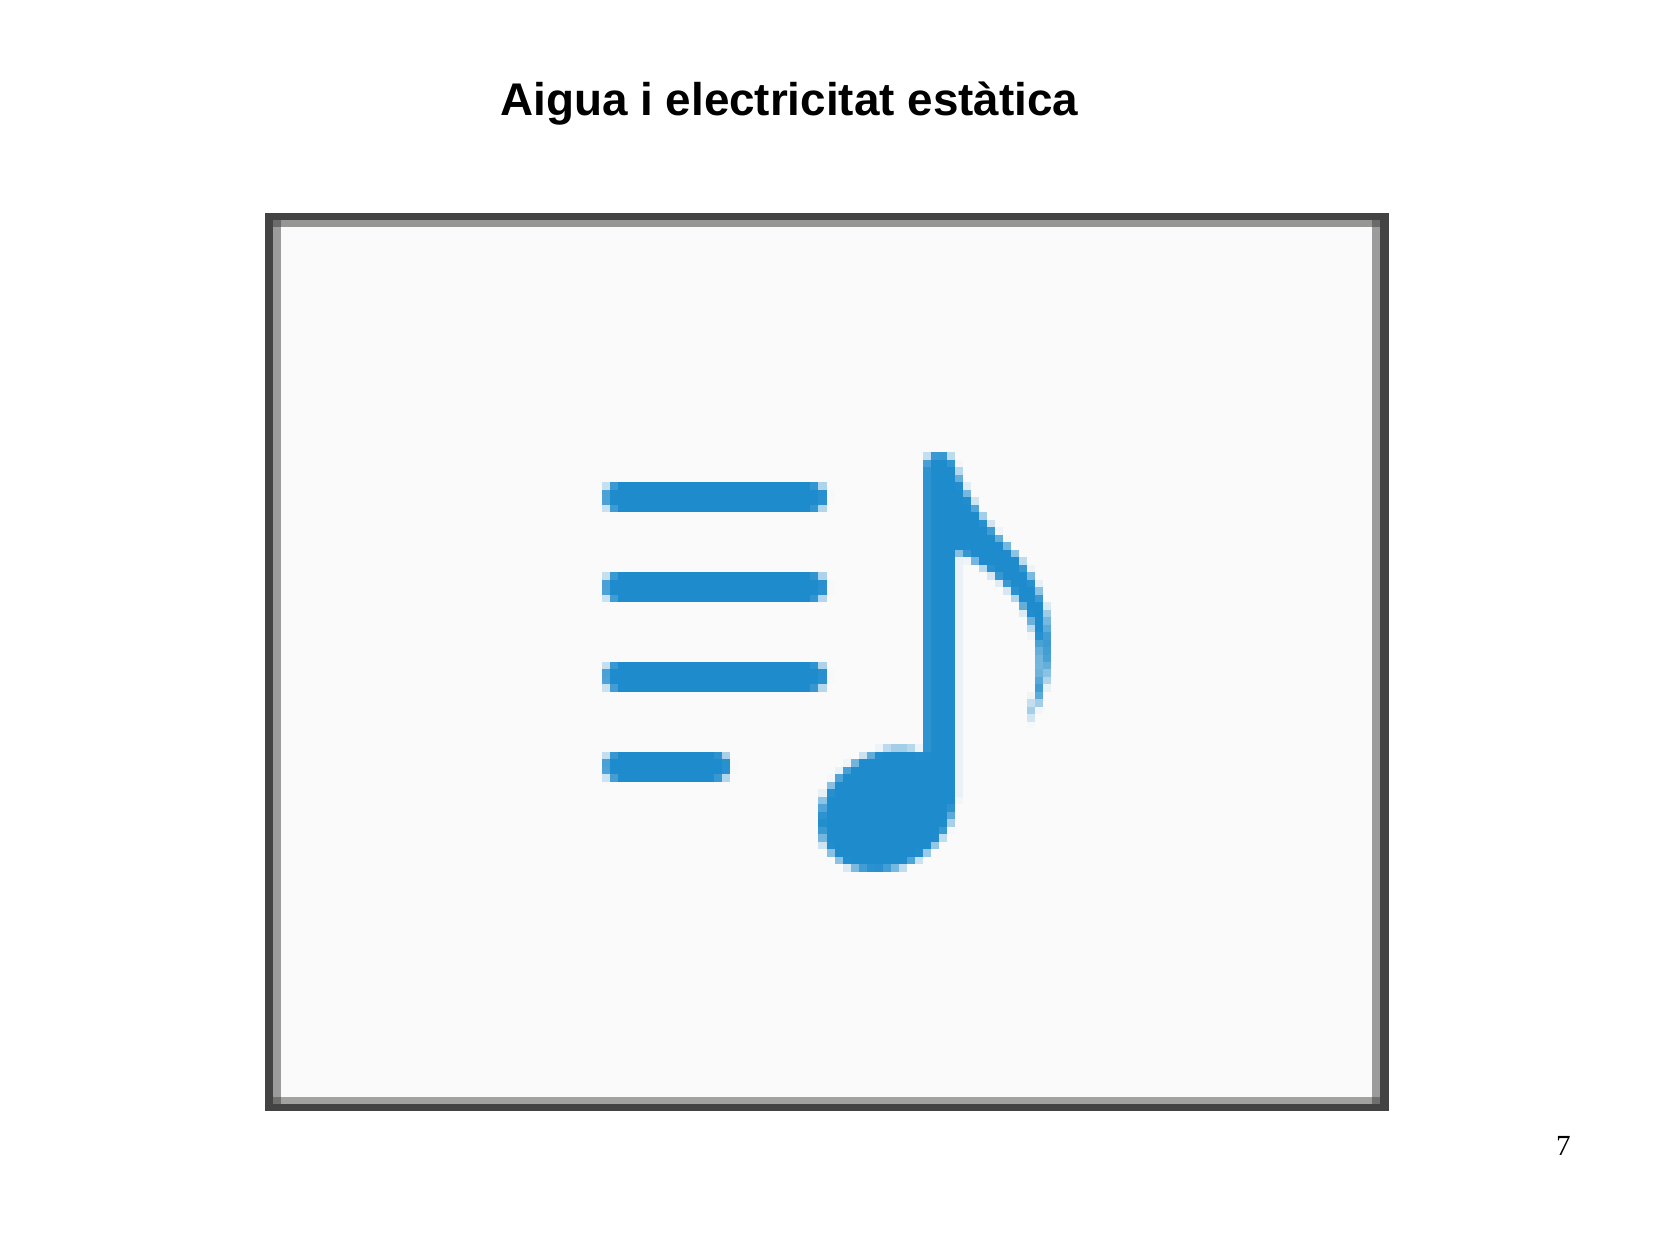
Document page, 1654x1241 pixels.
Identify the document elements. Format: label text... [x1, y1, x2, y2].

text_box [264, 212, 1390, 1113]
text_box Aigua i electricitat estàtica [485, 66, 1111, 133]
